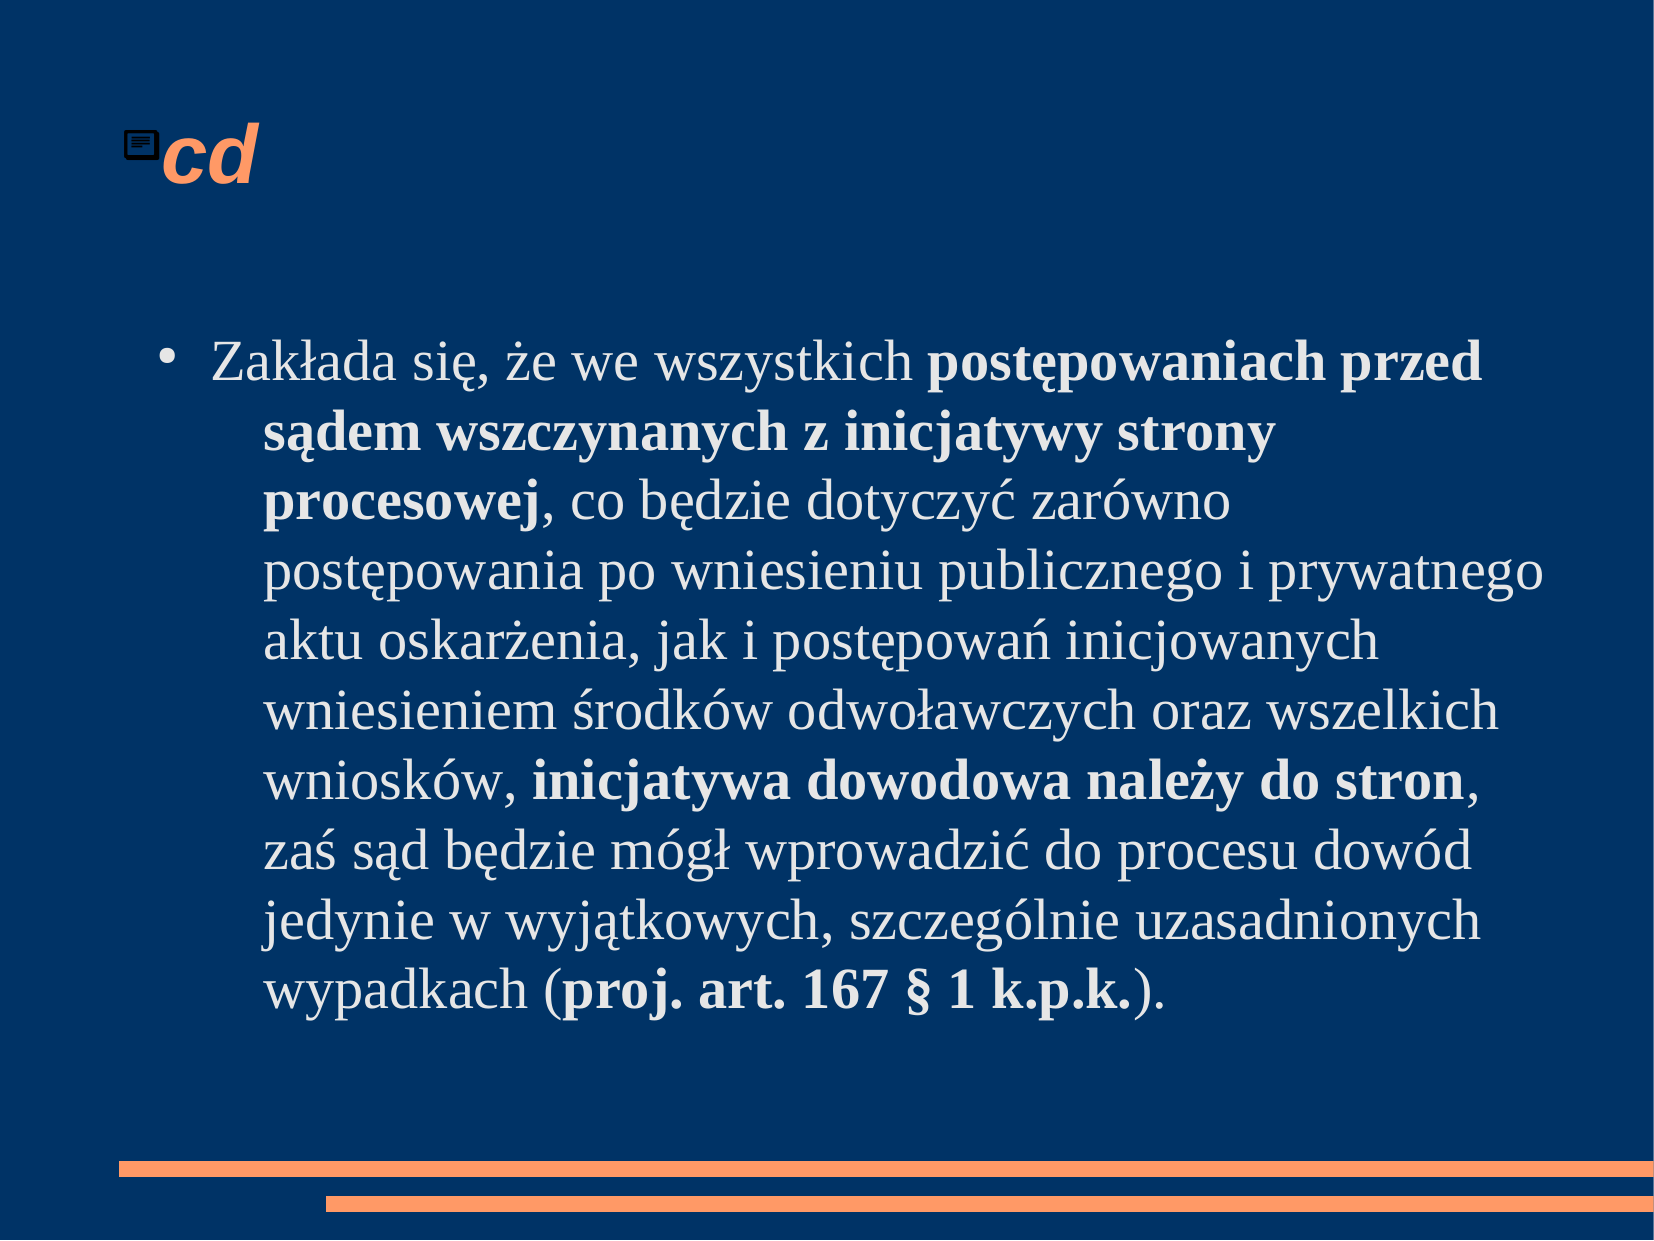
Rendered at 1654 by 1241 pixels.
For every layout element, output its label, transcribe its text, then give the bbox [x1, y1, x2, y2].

title cd [121, 46, 1534, 254]
list Zakłada się, że we wszystkich postępowaniach przed sądem wszczynanych z inicjatywy strony procesowej, co będzie dotyczyć zarówno postępowania po wniesieniu publicznego i prywatnego aktu oskarżenia, jak i postępowań inicjowanych wniesieniem środków odwoławczych oraz wszelkich wniosków, inicjatywa dowodowa należy do stron, zaś sąd będzie mógł wprowadzić do procesu dowód jedynie w wyjątkowych, szczególnie uzasadnionych wypadkach (proj. art. 167 § 1 k.p.k.). [121, 322, 1561, 1132]
